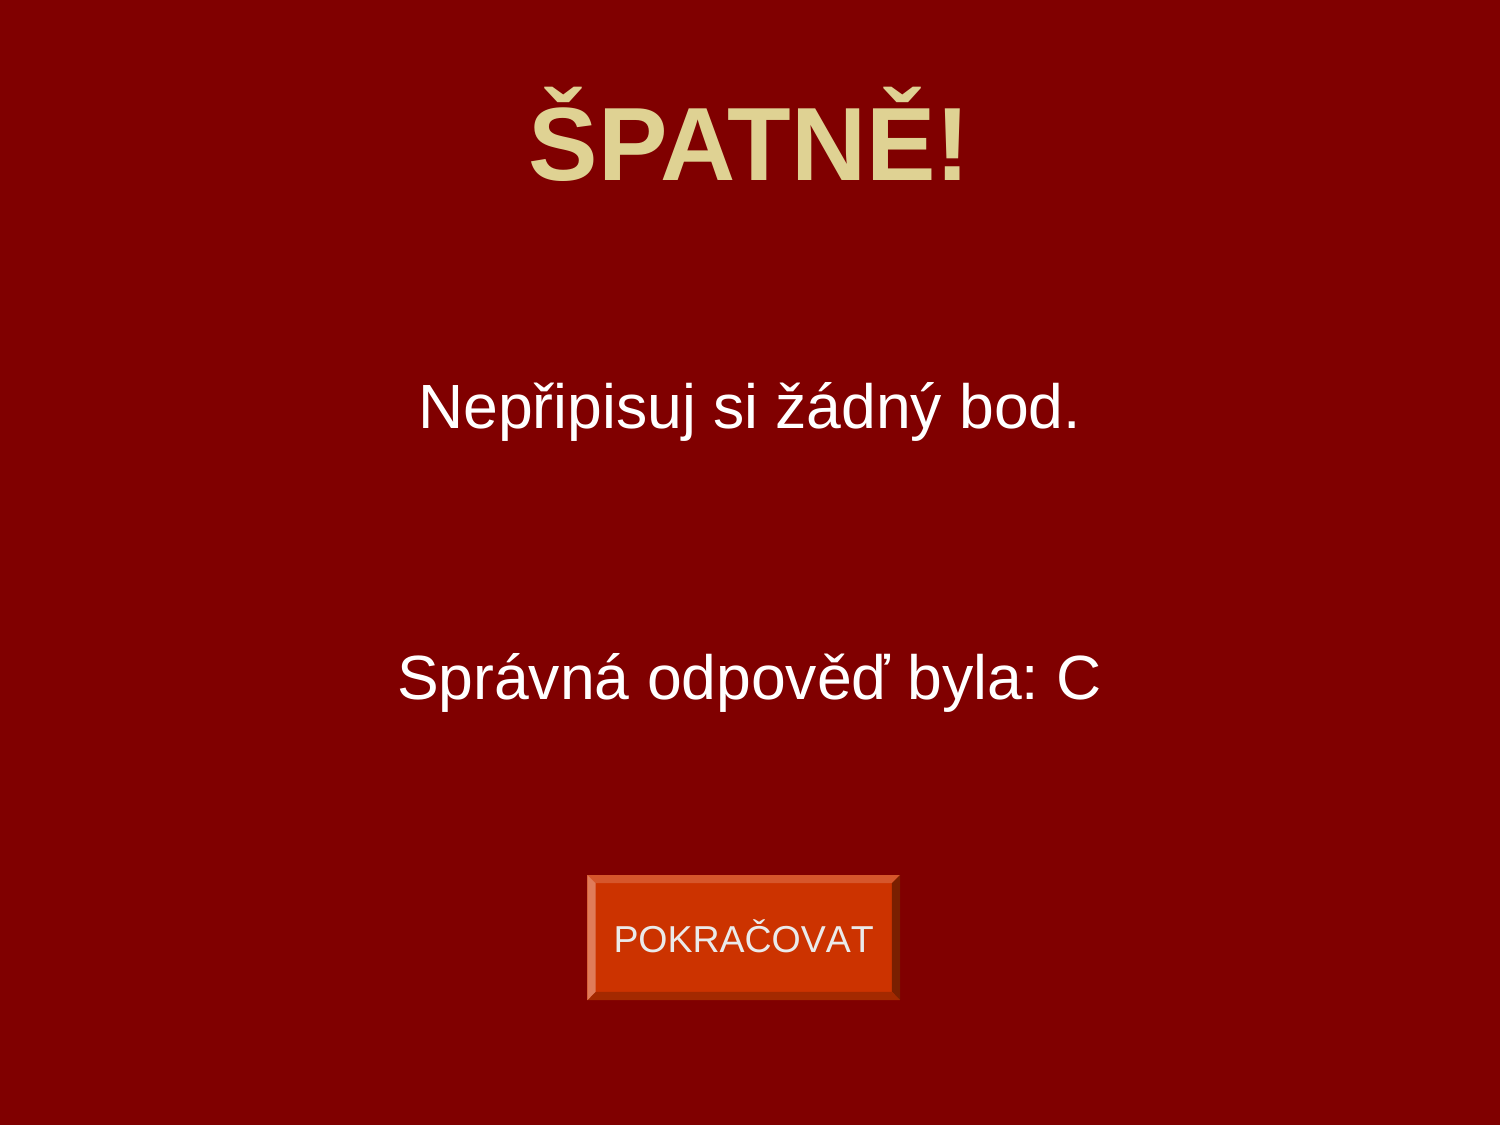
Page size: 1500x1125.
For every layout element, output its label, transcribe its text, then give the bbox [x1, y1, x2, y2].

text_box POKRAČOVAT [596, 884, 891, 991]
list Nepřipisuj si žádný bod. Správná odpověď byla: C [24, 262, 1476, 1006]
title ŠPATNĚ! [75, 45, 1426, 233]
table_cell Špatné znalosti [589, 875, 899, 884]
